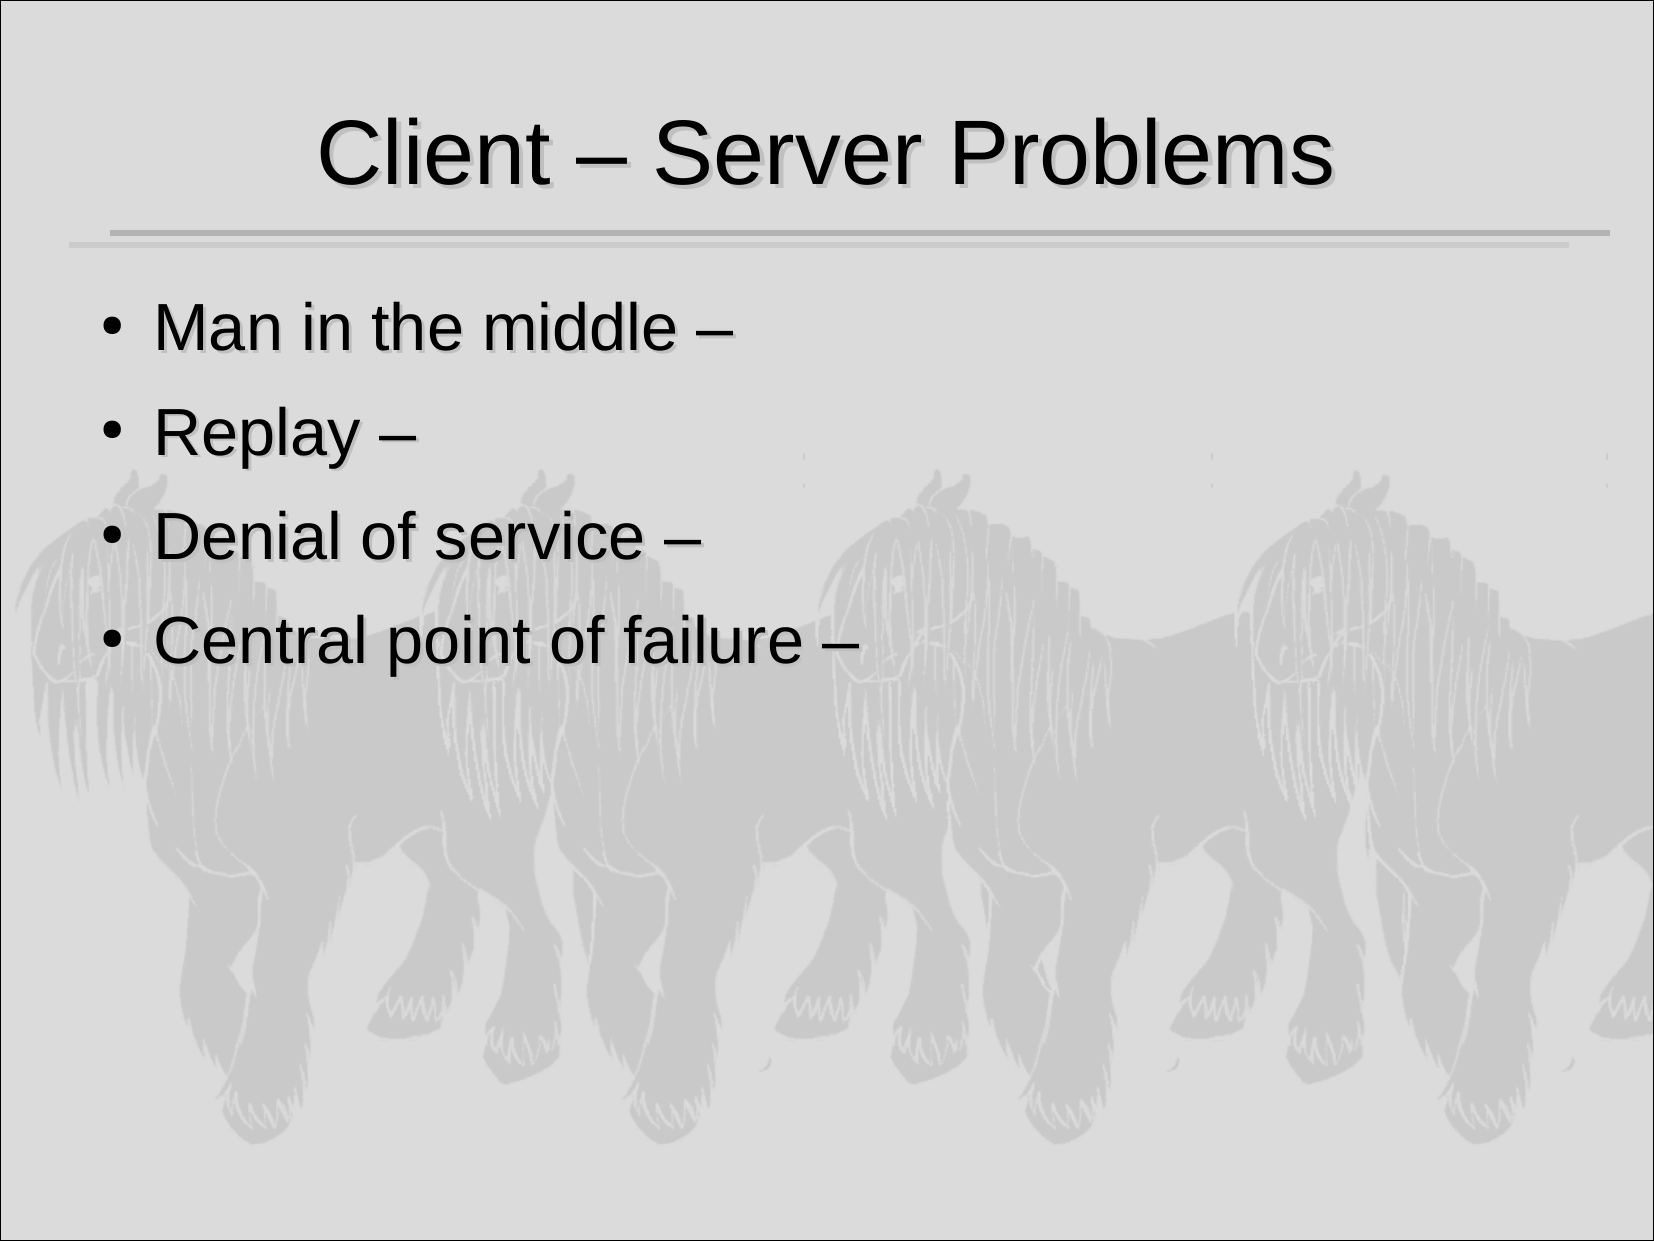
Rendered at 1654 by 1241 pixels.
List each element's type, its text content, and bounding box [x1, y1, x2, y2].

title Client – Server Problems [82, 49, 1571, 257]
list Man in the middle – Replay – Denial of service – Central point of failure – [82, 290, 1571, 1109]
